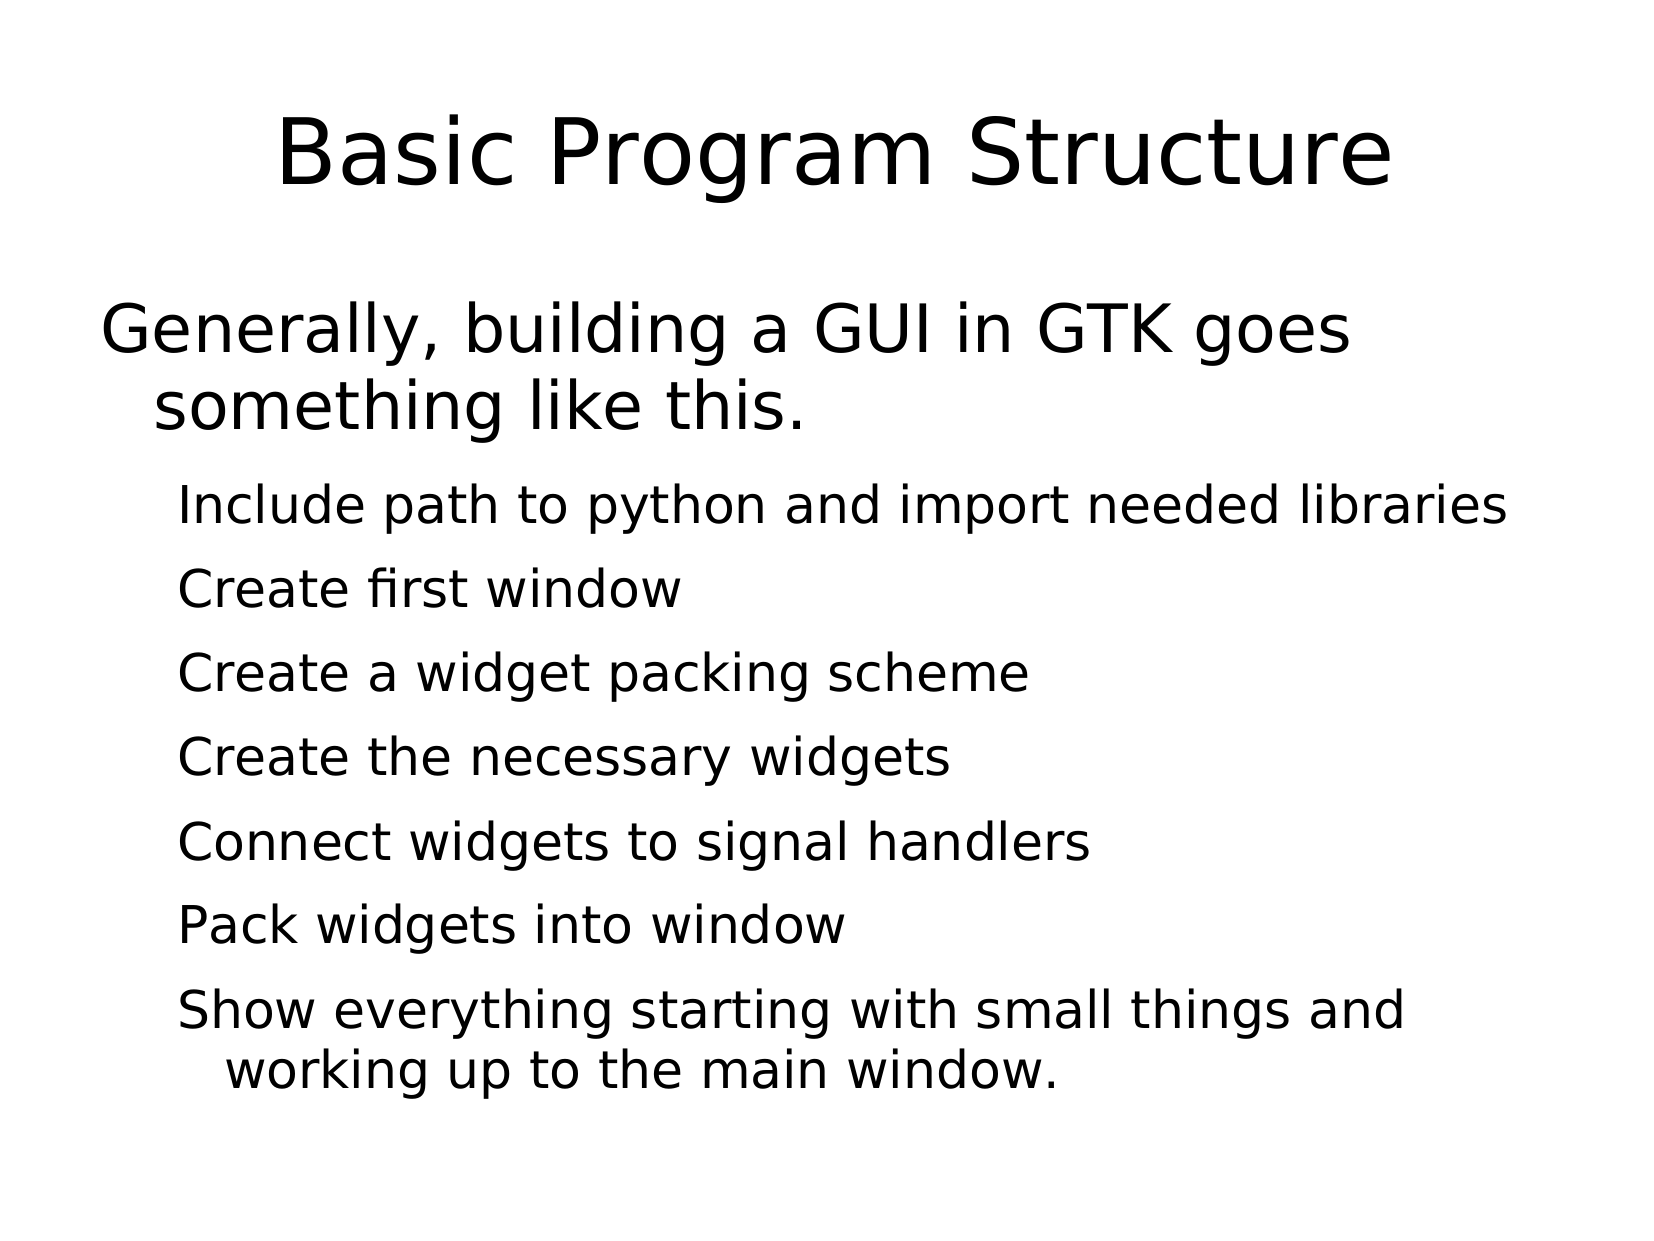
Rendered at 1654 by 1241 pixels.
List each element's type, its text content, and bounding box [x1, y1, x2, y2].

list Generally, building a GUI in GTK goes something like this. Include path to python and import needed libraries Create first window Create a widget packing scheme Create the necessary widgets Connect widgets to signal handlers Pack widgets into window Show everything starting with small things and working up to the main window. [82, 290, 1571, 1109]
title Basic Program Structure [82, 49, 1571, 257]
